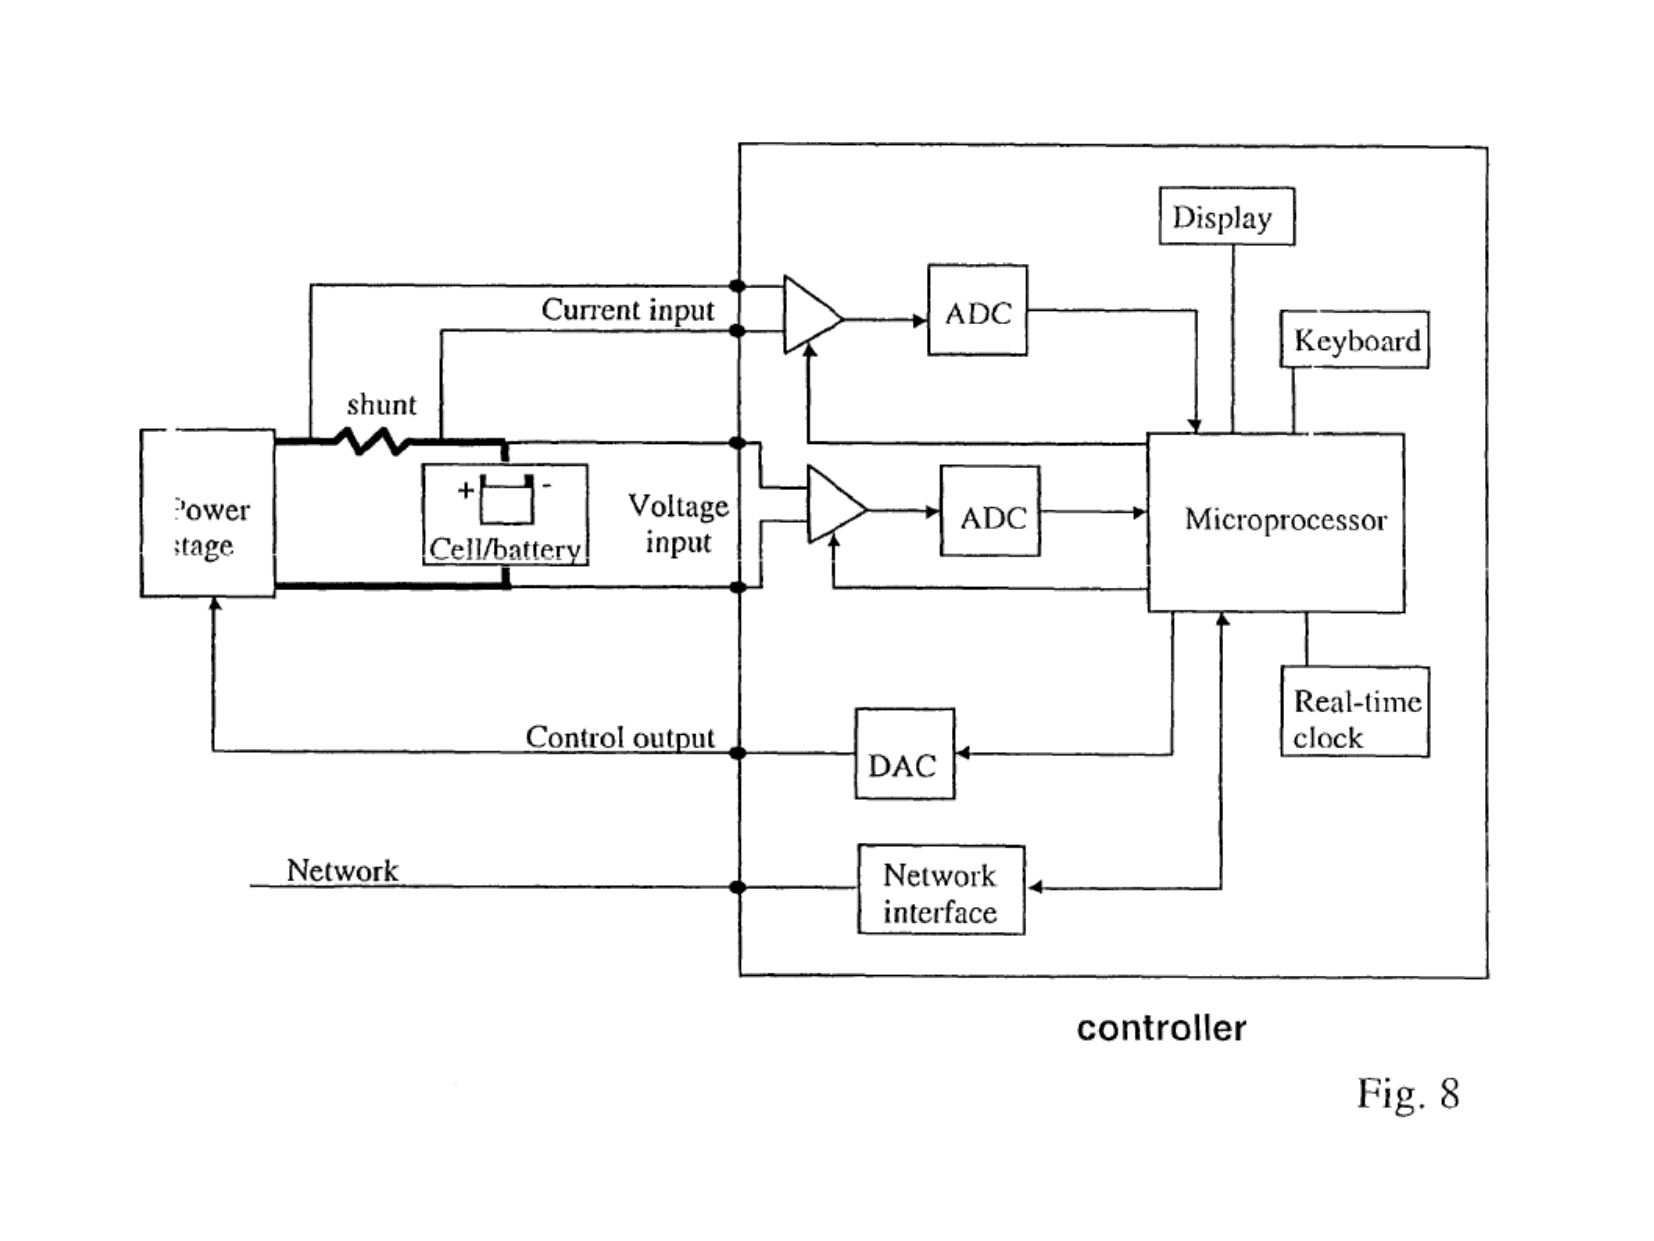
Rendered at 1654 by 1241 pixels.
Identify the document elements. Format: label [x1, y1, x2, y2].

picture [124, 105, 1531, 1133]
